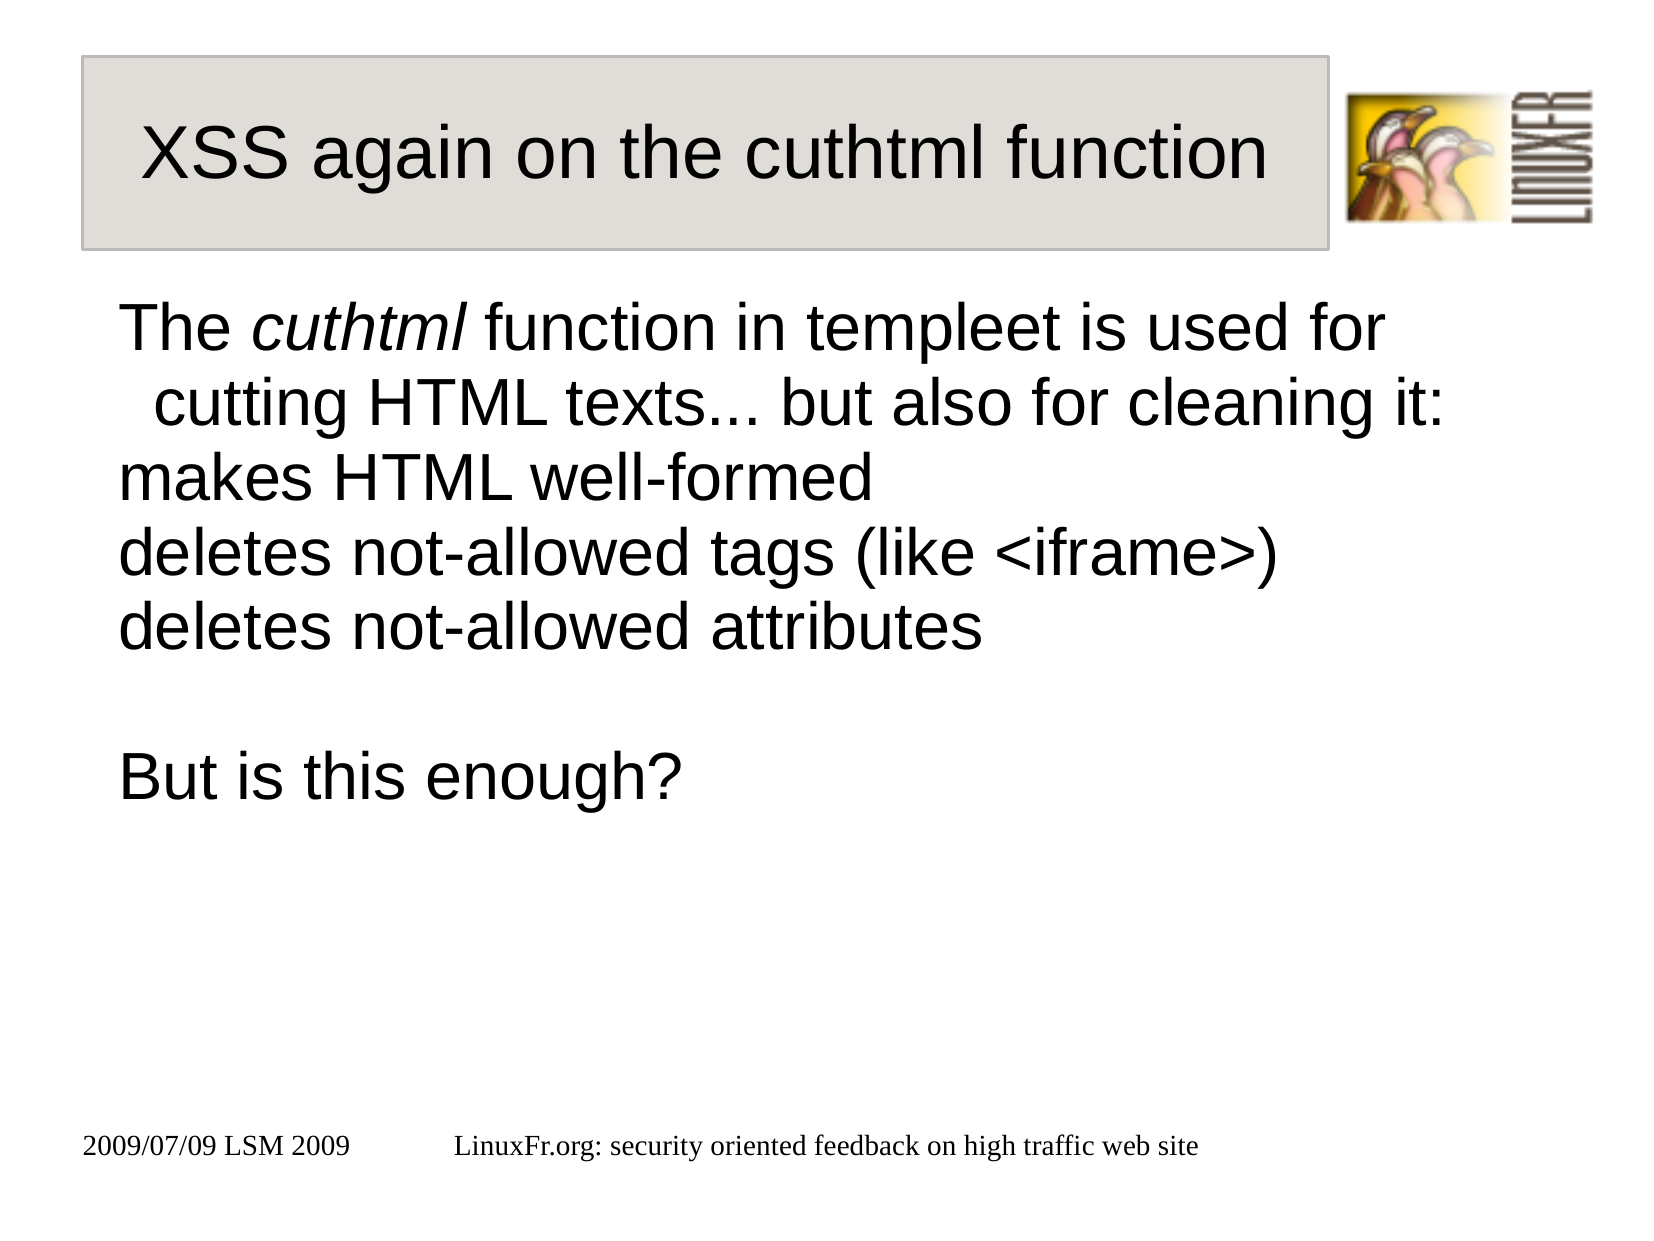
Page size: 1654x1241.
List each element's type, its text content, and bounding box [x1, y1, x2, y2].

subtitle The cuthtml function in templeet is used for cutting HTML texts... but also for cleaning it: makes HTML well-formed deletes not-allowed tags (like <iframe>) deletes not-allowed attributes But is this enough? [82, 290, 1571, 1094]
title XSS again on the cuthtml function [82, 56, 1329, 250]
picture [1341, 88, 1601, 229]
